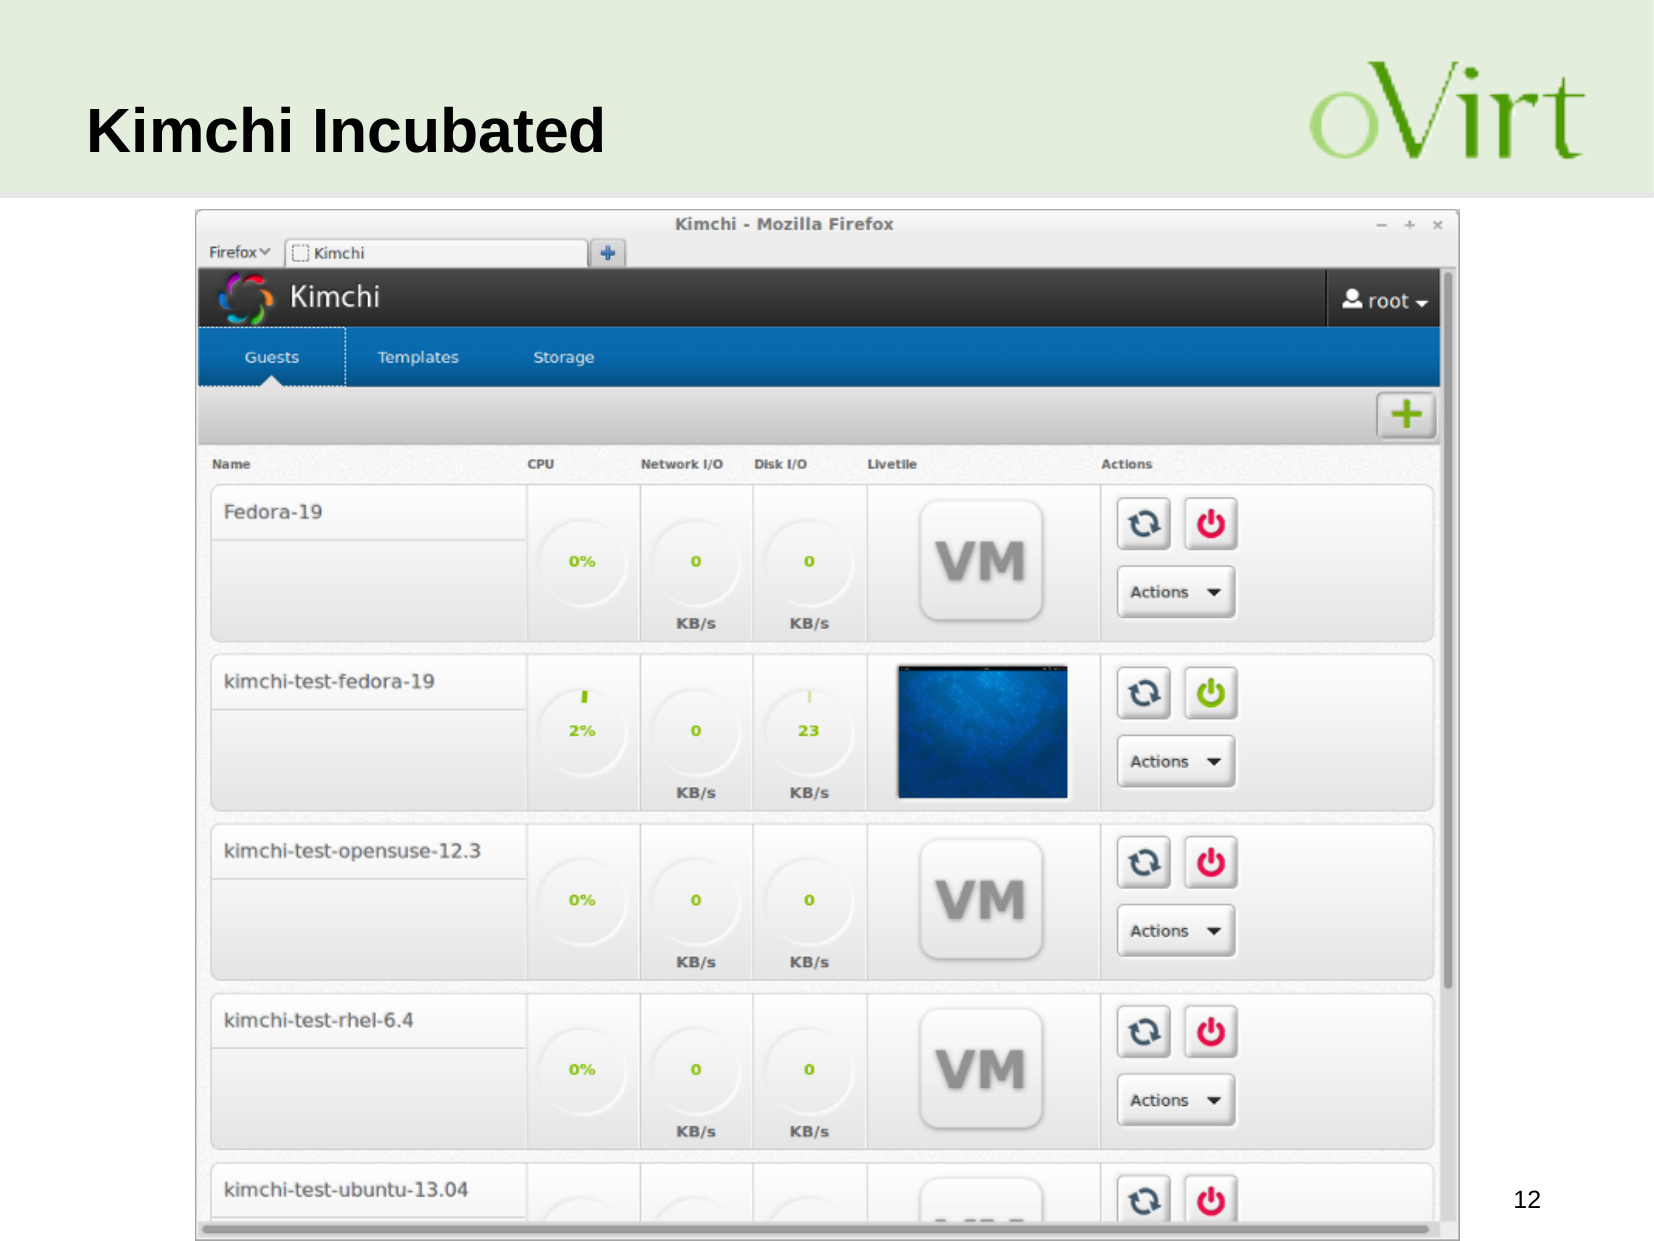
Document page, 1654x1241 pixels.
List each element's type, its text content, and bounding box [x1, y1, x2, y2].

title Kimchi Incubated [86, 36, 1307, 225]
picture [195, 209, 1460, 1241]
picture [1307, 36, 1613, 180]
